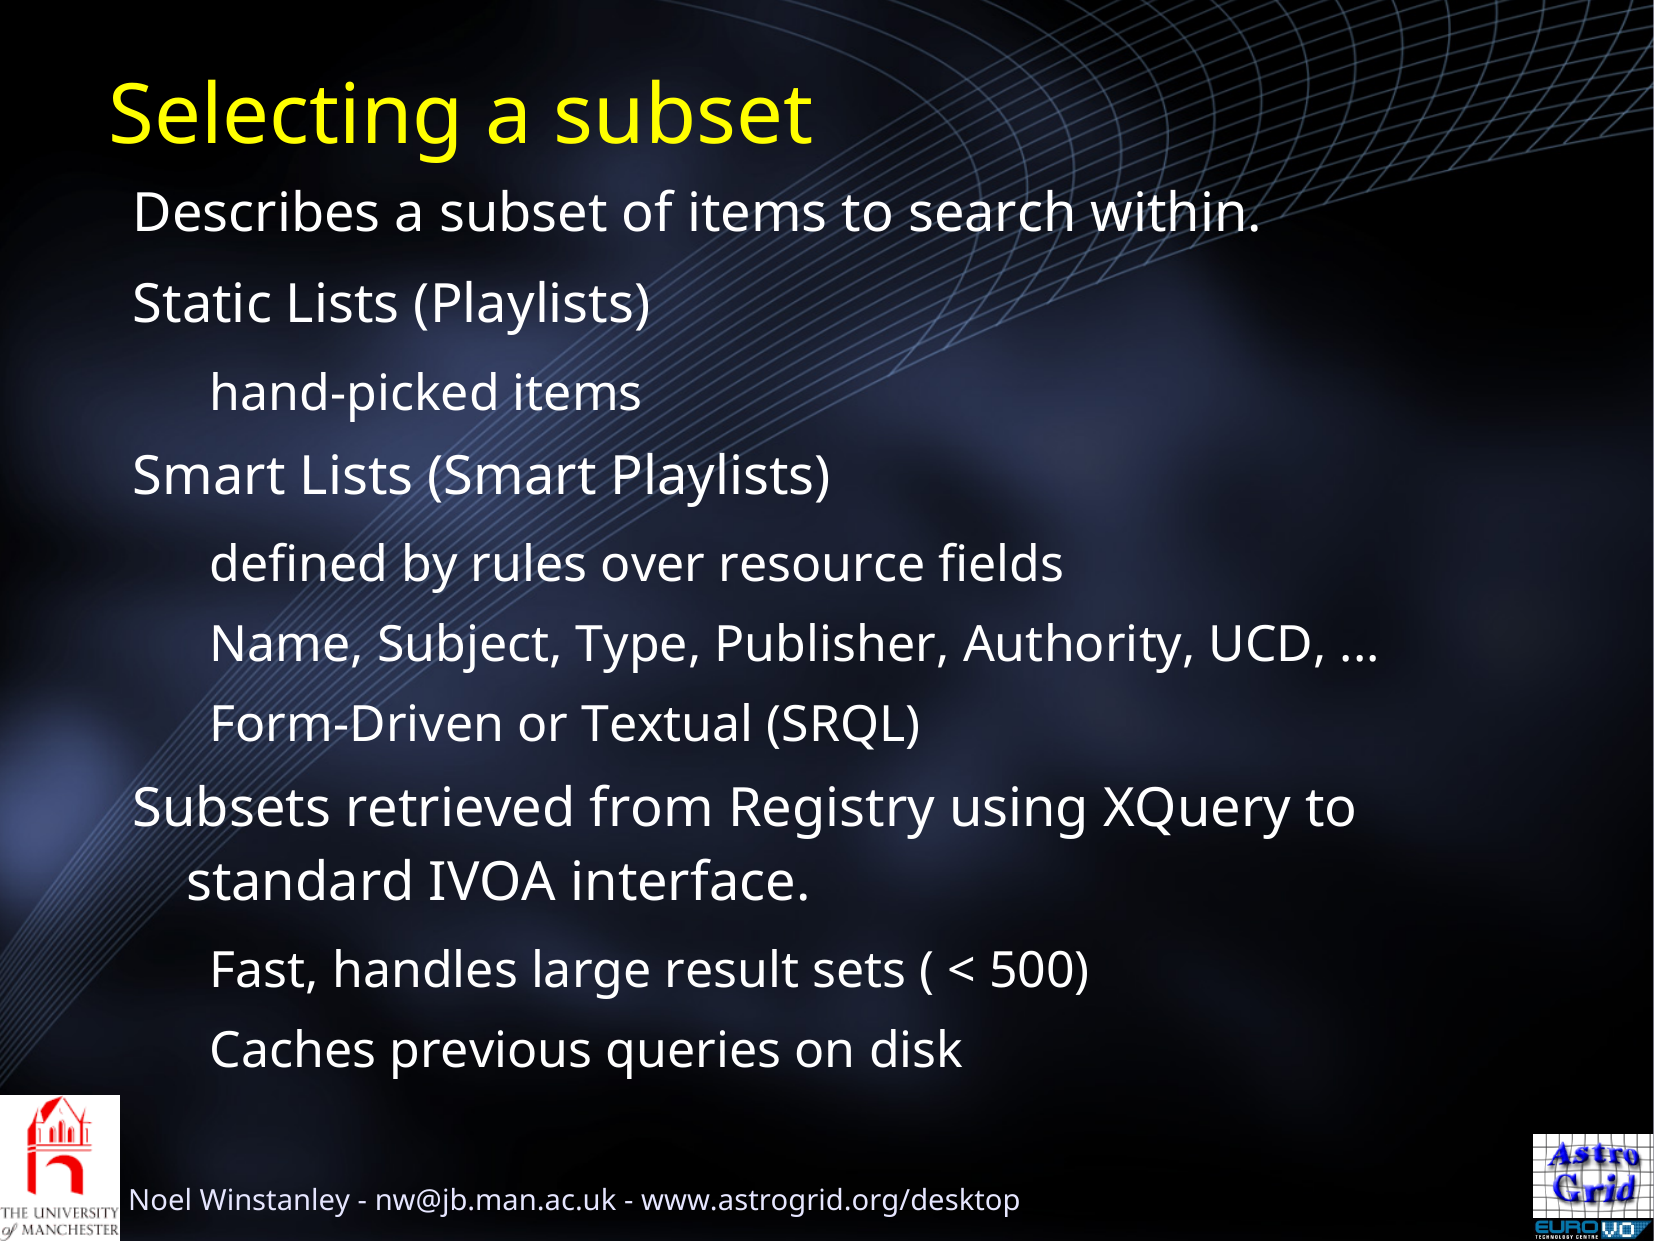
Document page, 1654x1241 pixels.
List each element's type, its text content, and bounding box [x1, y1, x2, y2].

list Describes a subset of items to search within. Static Lists (Playlists) hand-picked items Smart Lists (Smart Playlists) defined by rules over resource fields Name, Subject, Type, Publisher, Authority, UCD, ... Form-Driven or Textual (SRQL) Subsets retrieved from Registry using XQuery to standard IVOA interface. Fast, handles large result sets ( < 500) Caches previous queries on disk [115, 172, 1536, 1142]
picture [0, 0, 1654, 1241]
title Selecting a subset [108, 33, 1534, 188]
